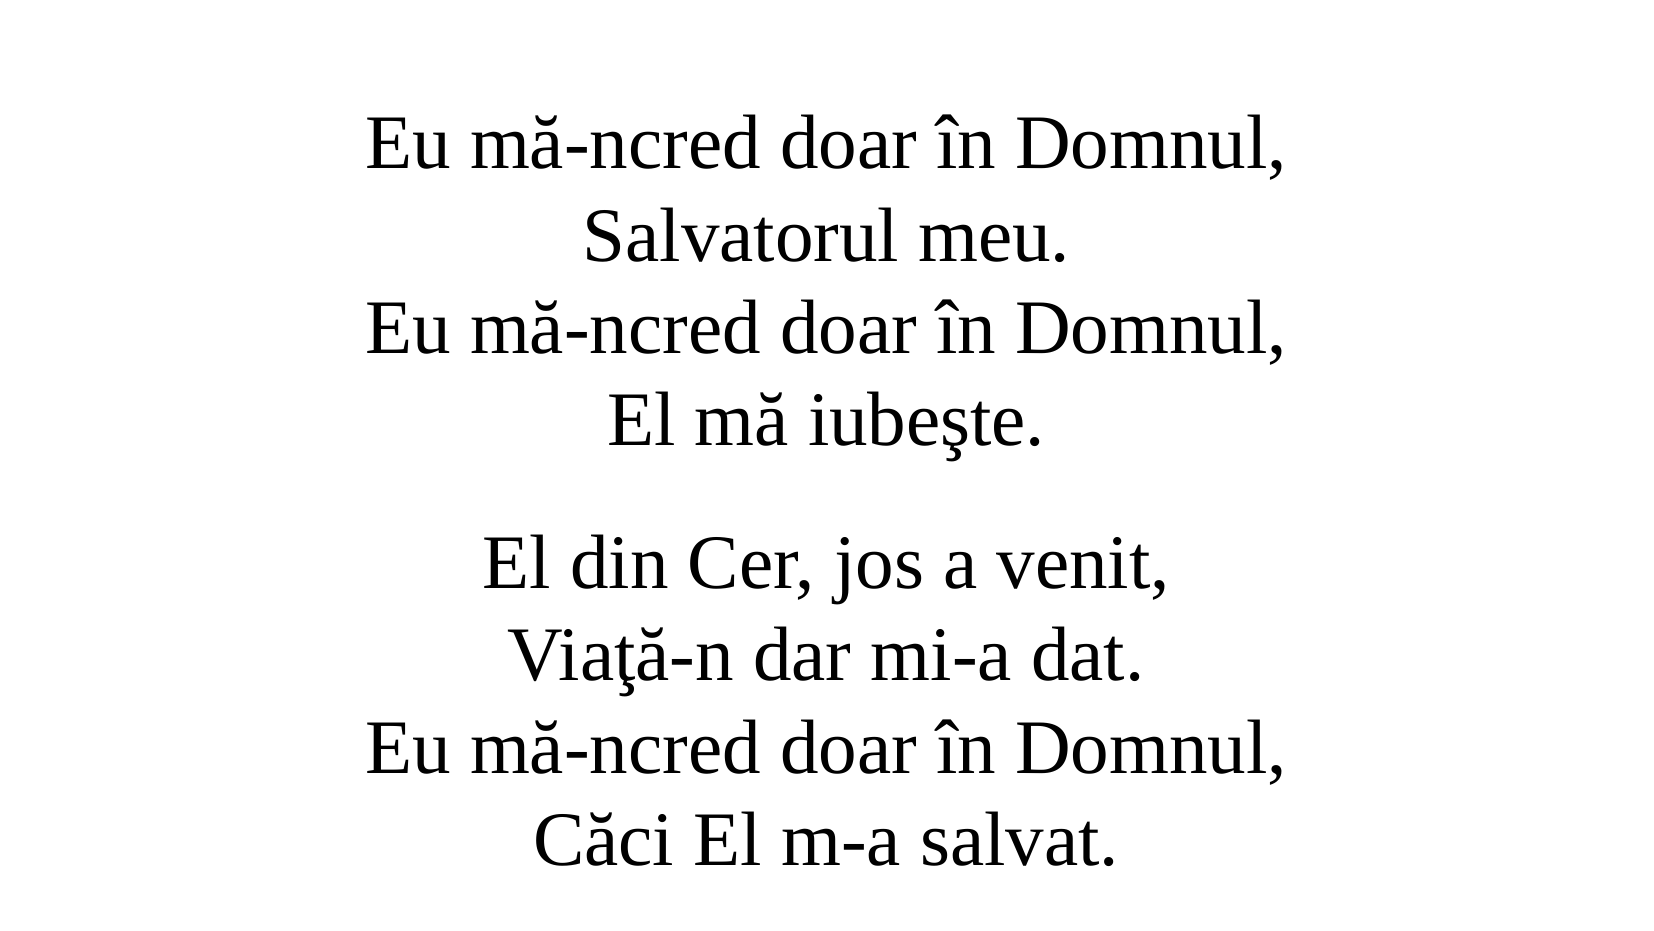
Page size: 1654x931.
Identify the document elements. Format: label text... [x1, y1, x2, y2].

subtitle Eu mă-ncred doar în Domnul, Salvatorul meu. Eu mă-ncred doar în Domnul, El mă iubeşte. El din Cer, jos a venit, Viaţă-n dar mi-a dat. Eu mă-ncred doar în Domnul, Căci El m-a salvat. [0, 83, 1654, 882]
